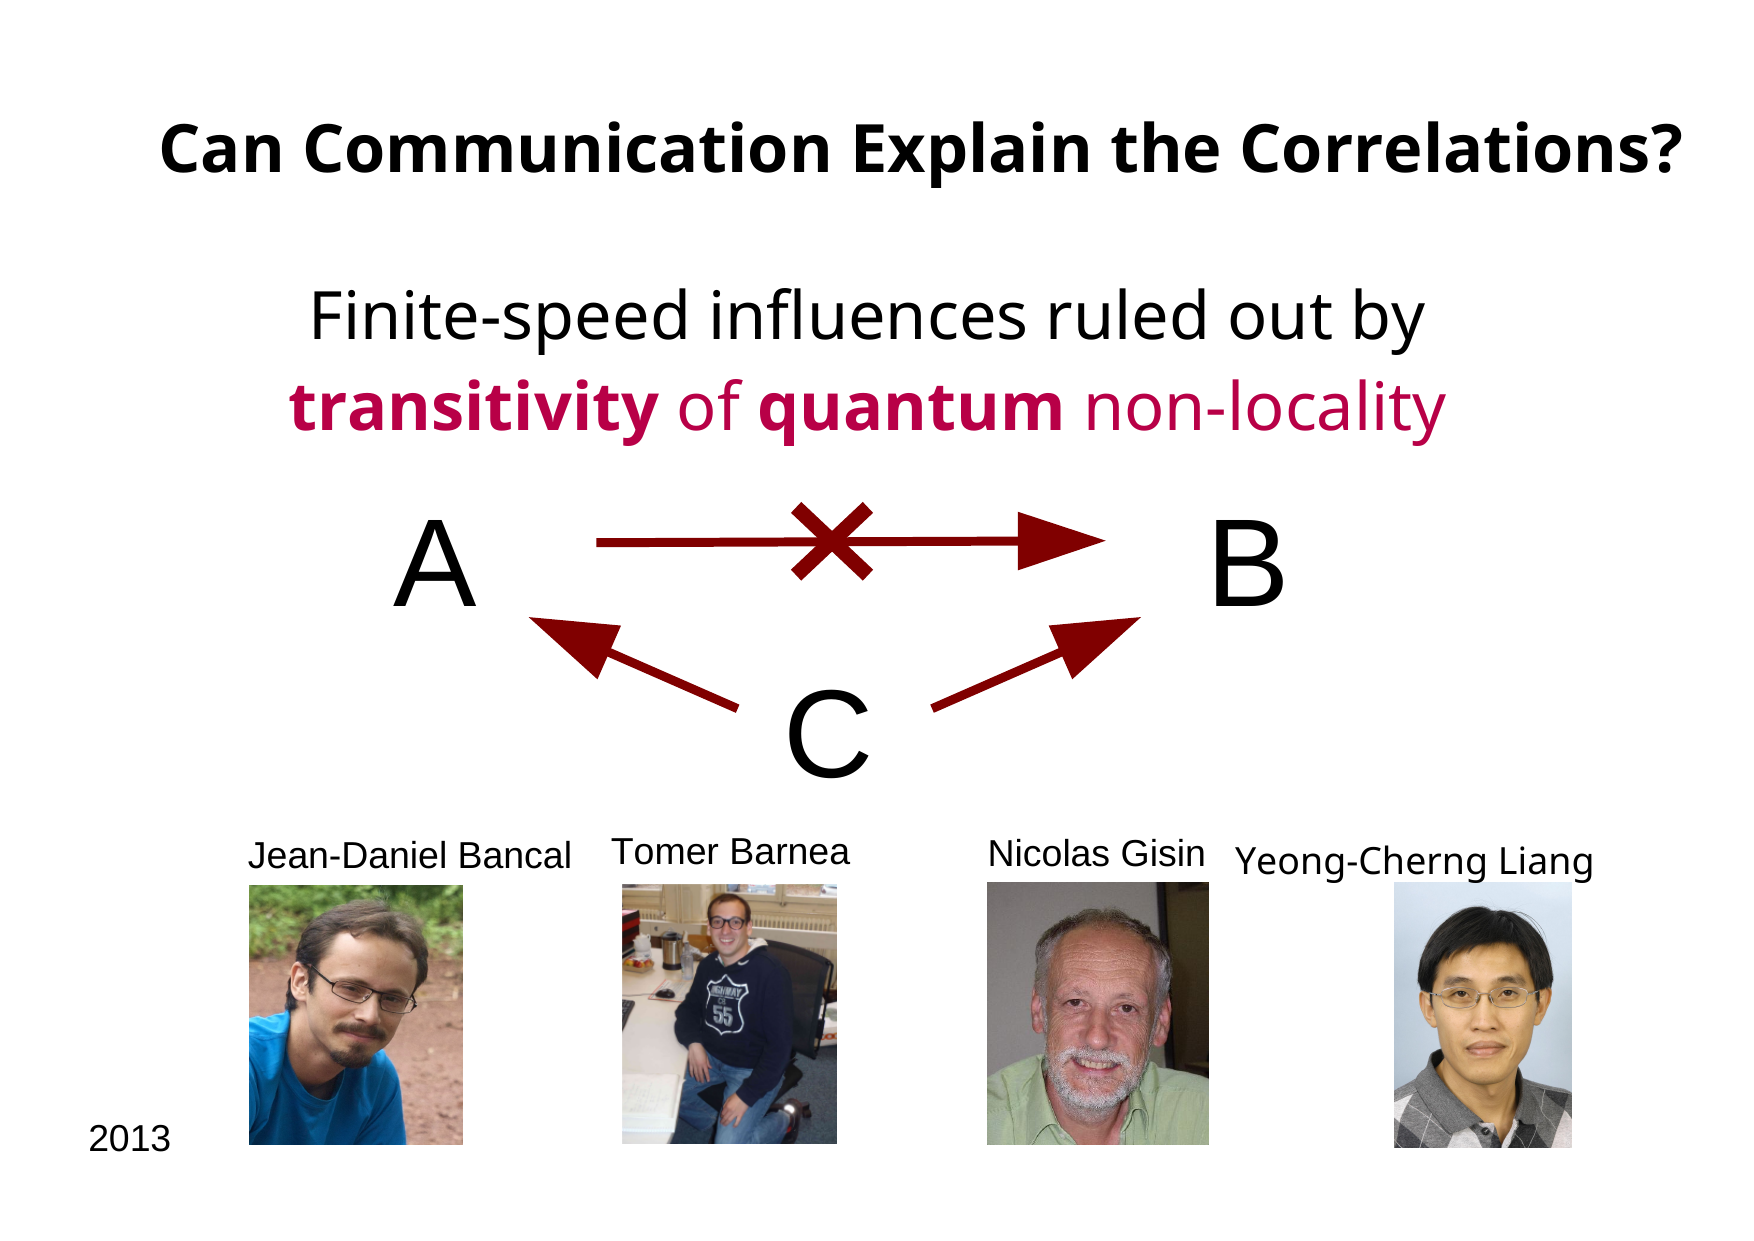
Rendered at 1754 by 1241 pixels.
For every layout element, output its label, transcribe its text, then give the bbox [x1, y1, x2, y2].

text_box Yeong-Cherng Liang [1205, 812, 1703, 899]
picture [987, 897, 1209, 1145]
picture [1394, 899, 1572, 1148]
text_box Nicolas Gisin [957, 809, 1456, 897]
picture [622, 884, 837, 1144]
text_box B [1176, 471, 1320, 656]
text_box A [363, 471, 507, 656]
text_box 2013 [58, 1094, 437, 1182]
text_box Tomer Barnea [581, 808, 1079, 896]
text_box C [754, 641, 904, 827]
text_box Can Communication Explain the Correlations? [139, 89, 1742, 189]
picture [249, 899, 463, 1145]
text_box Jean-Daniel Bancal [218, 812, 622, 899]
text_box Finite-speed influences ruled out by transitivity of quantum non-locality [189, 246, 1547, 440]
